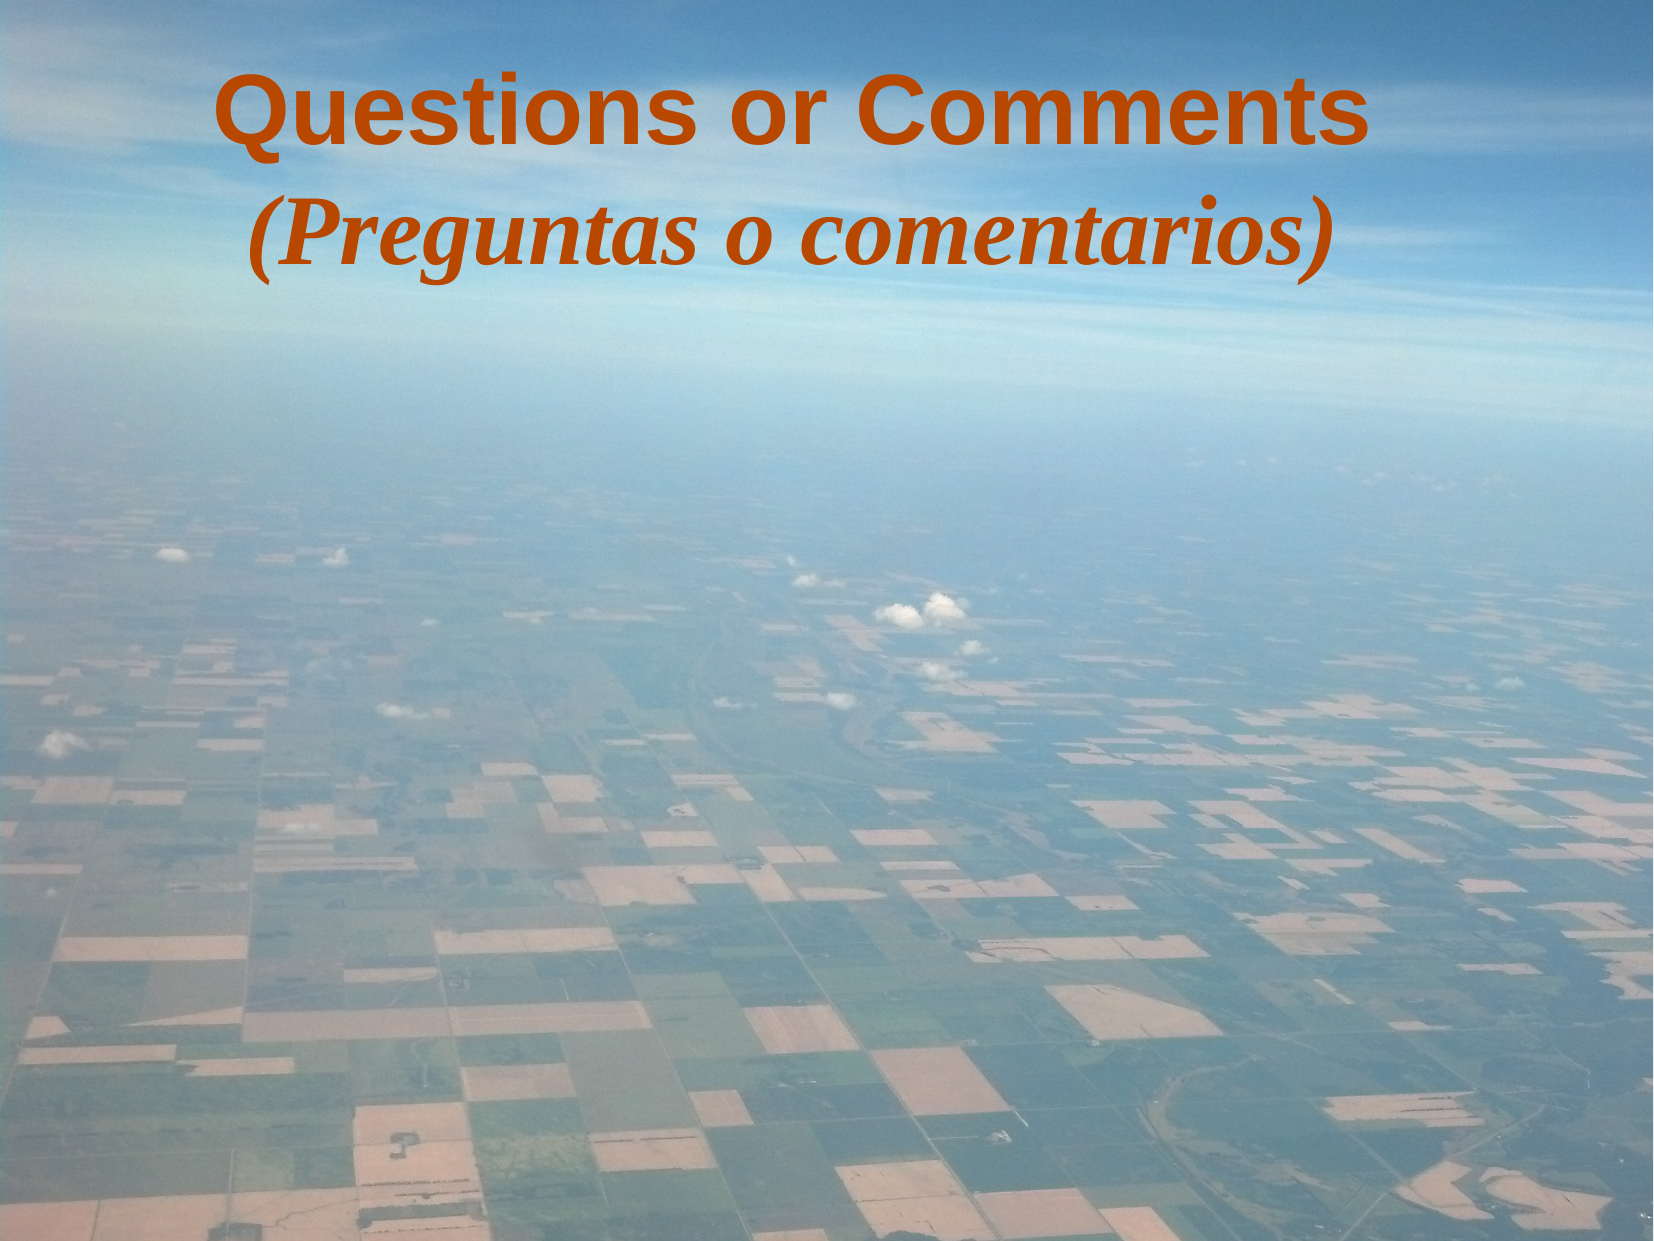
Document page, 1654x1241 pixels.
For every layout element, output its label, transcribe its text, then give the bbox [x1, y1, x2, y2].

text_box Questions or Comments (Preguntas o comentarios) [197, 37, 1388, 293]
picture [0, 0, 1653, 1241]
